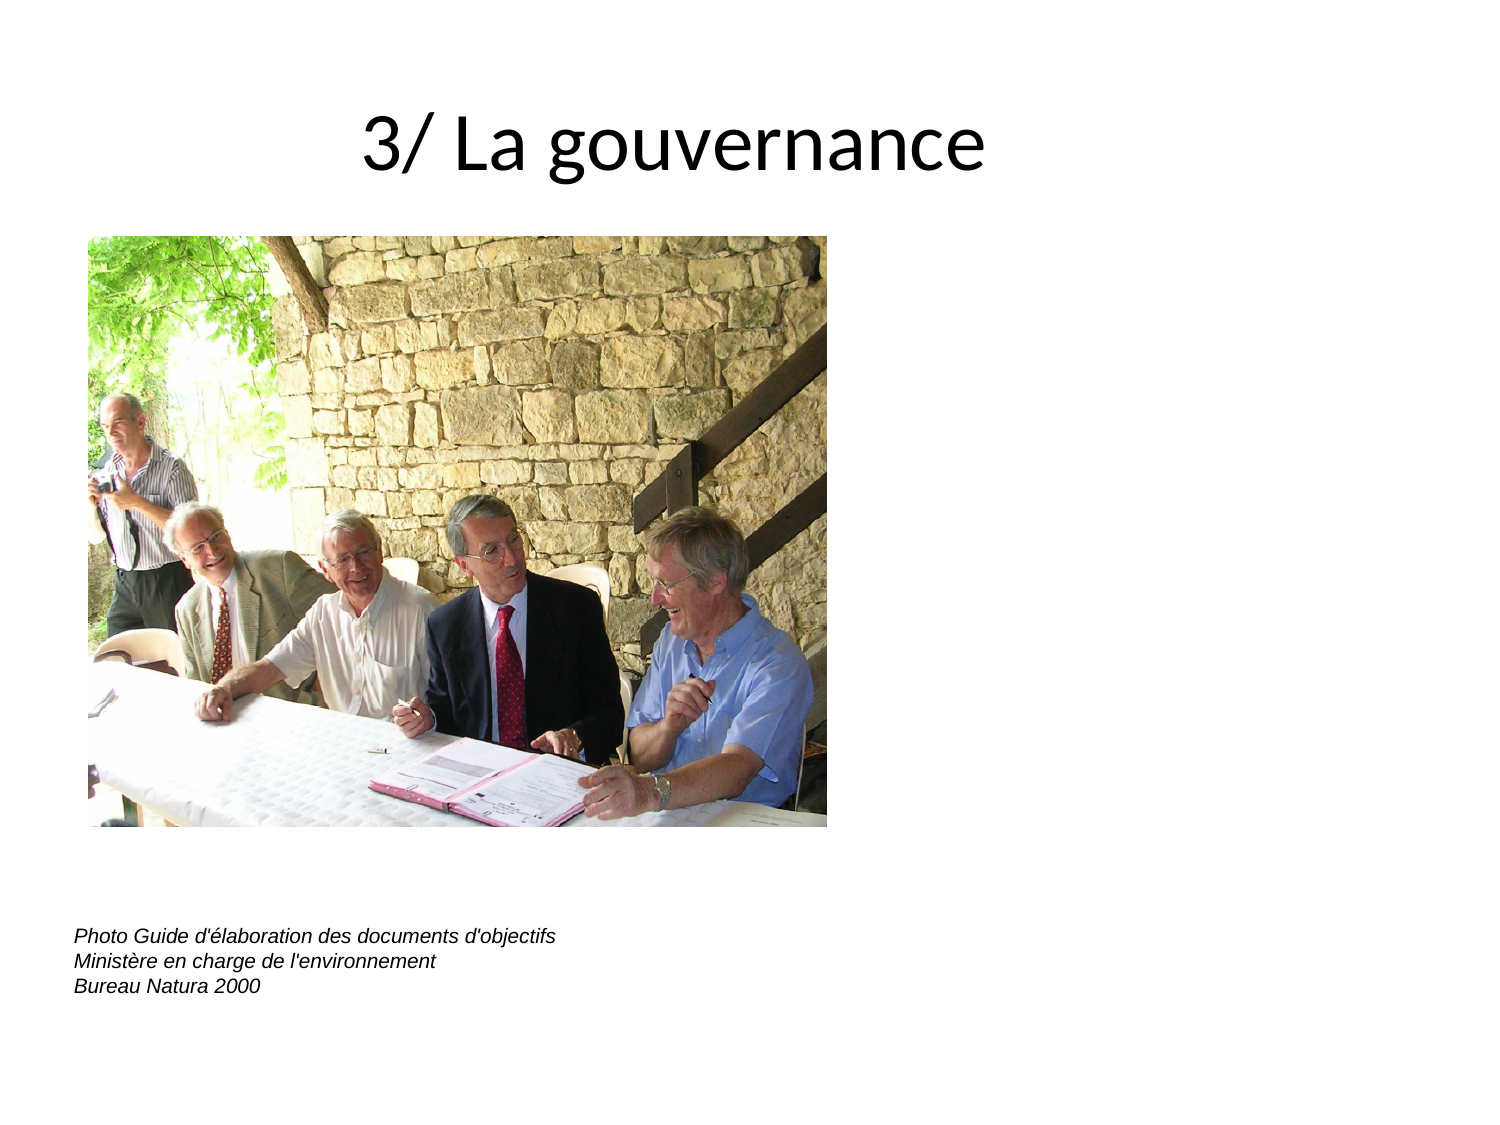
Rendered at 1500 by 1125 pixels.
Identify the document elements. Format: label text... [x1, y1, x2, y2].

title 3/ La gouvernance [0, 19, 1348, 255]
text_box Photo Guide d'élaboration des documents d'objectifs Ministère en charge de l'environnement Bureau Natura 2000 [59, 915, 1152, 1010]
picture [88, 255, 827, 827]
